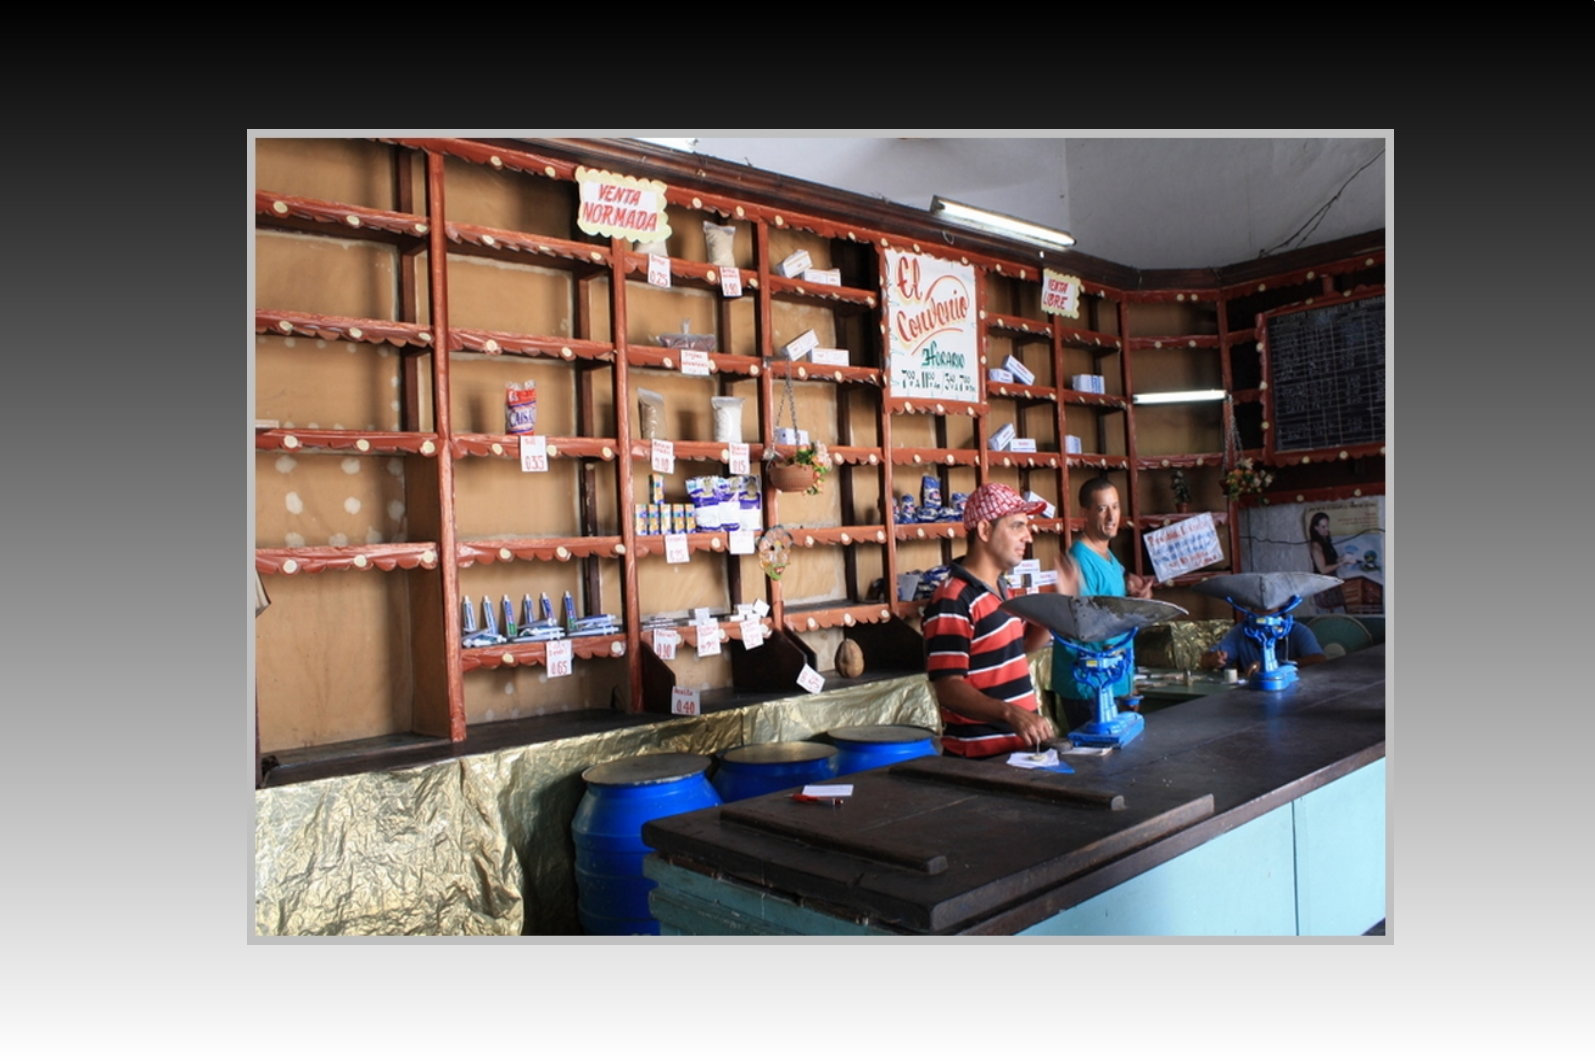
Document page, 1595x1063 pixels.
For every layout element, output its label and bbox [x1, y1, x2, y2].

picture [247, 129, 1394, 945]
